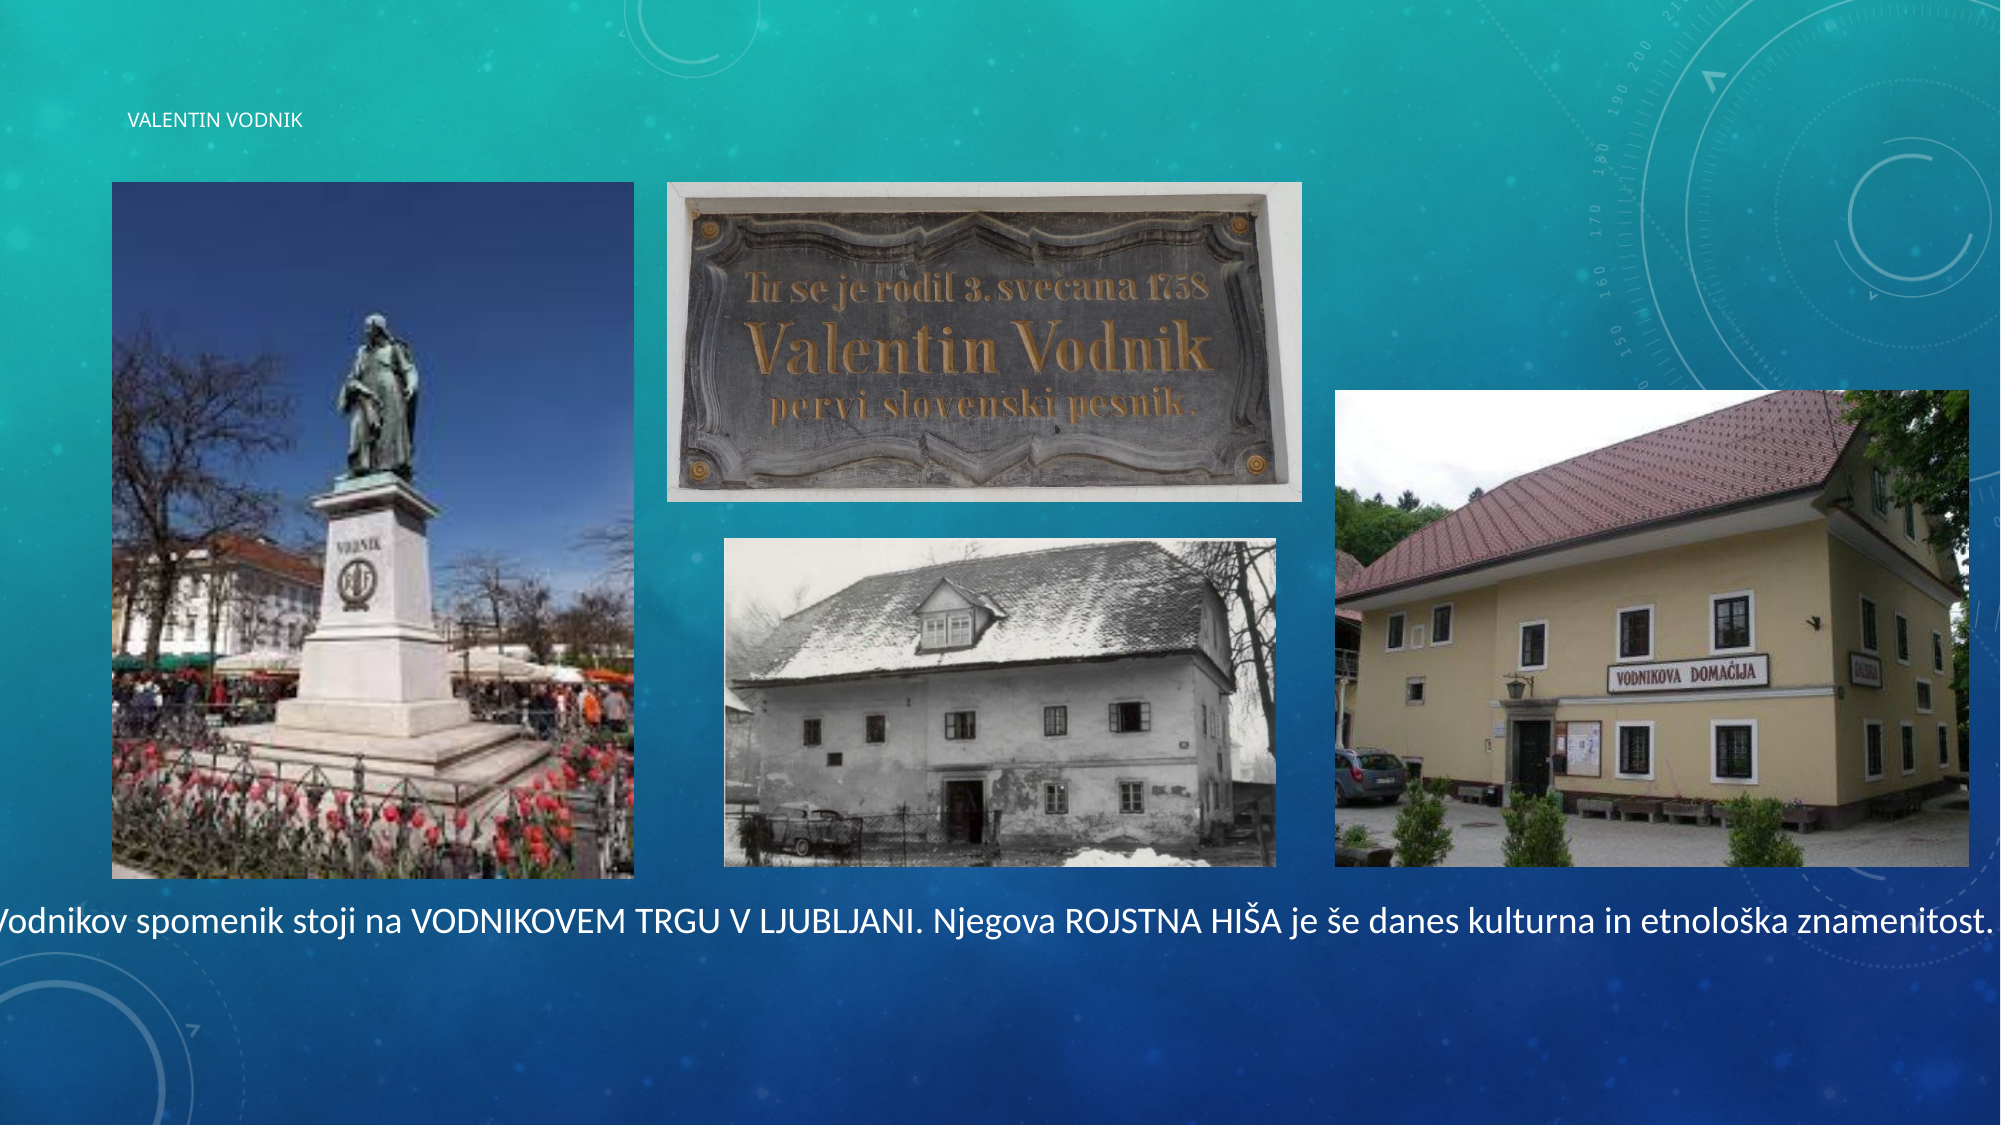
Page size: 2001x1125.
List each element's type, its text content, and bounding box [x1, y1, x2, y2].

title VALENTIN VODNIK [112, 99, 1653, 140]
picture [1335, 390, 1969, 867]
picture [112, 182, 634, 390]
picture [724, 538, 1276, 867]
picture [667, 182, 1302, 502]
list Vodnikov spomenik stoji na VODNIKOVEM TRGU V LJUBLJANI. Njegova ROJSTNA HIŠA je še danes kulturna in etnološka znamenitost. [0, 390, 2000, 986]
